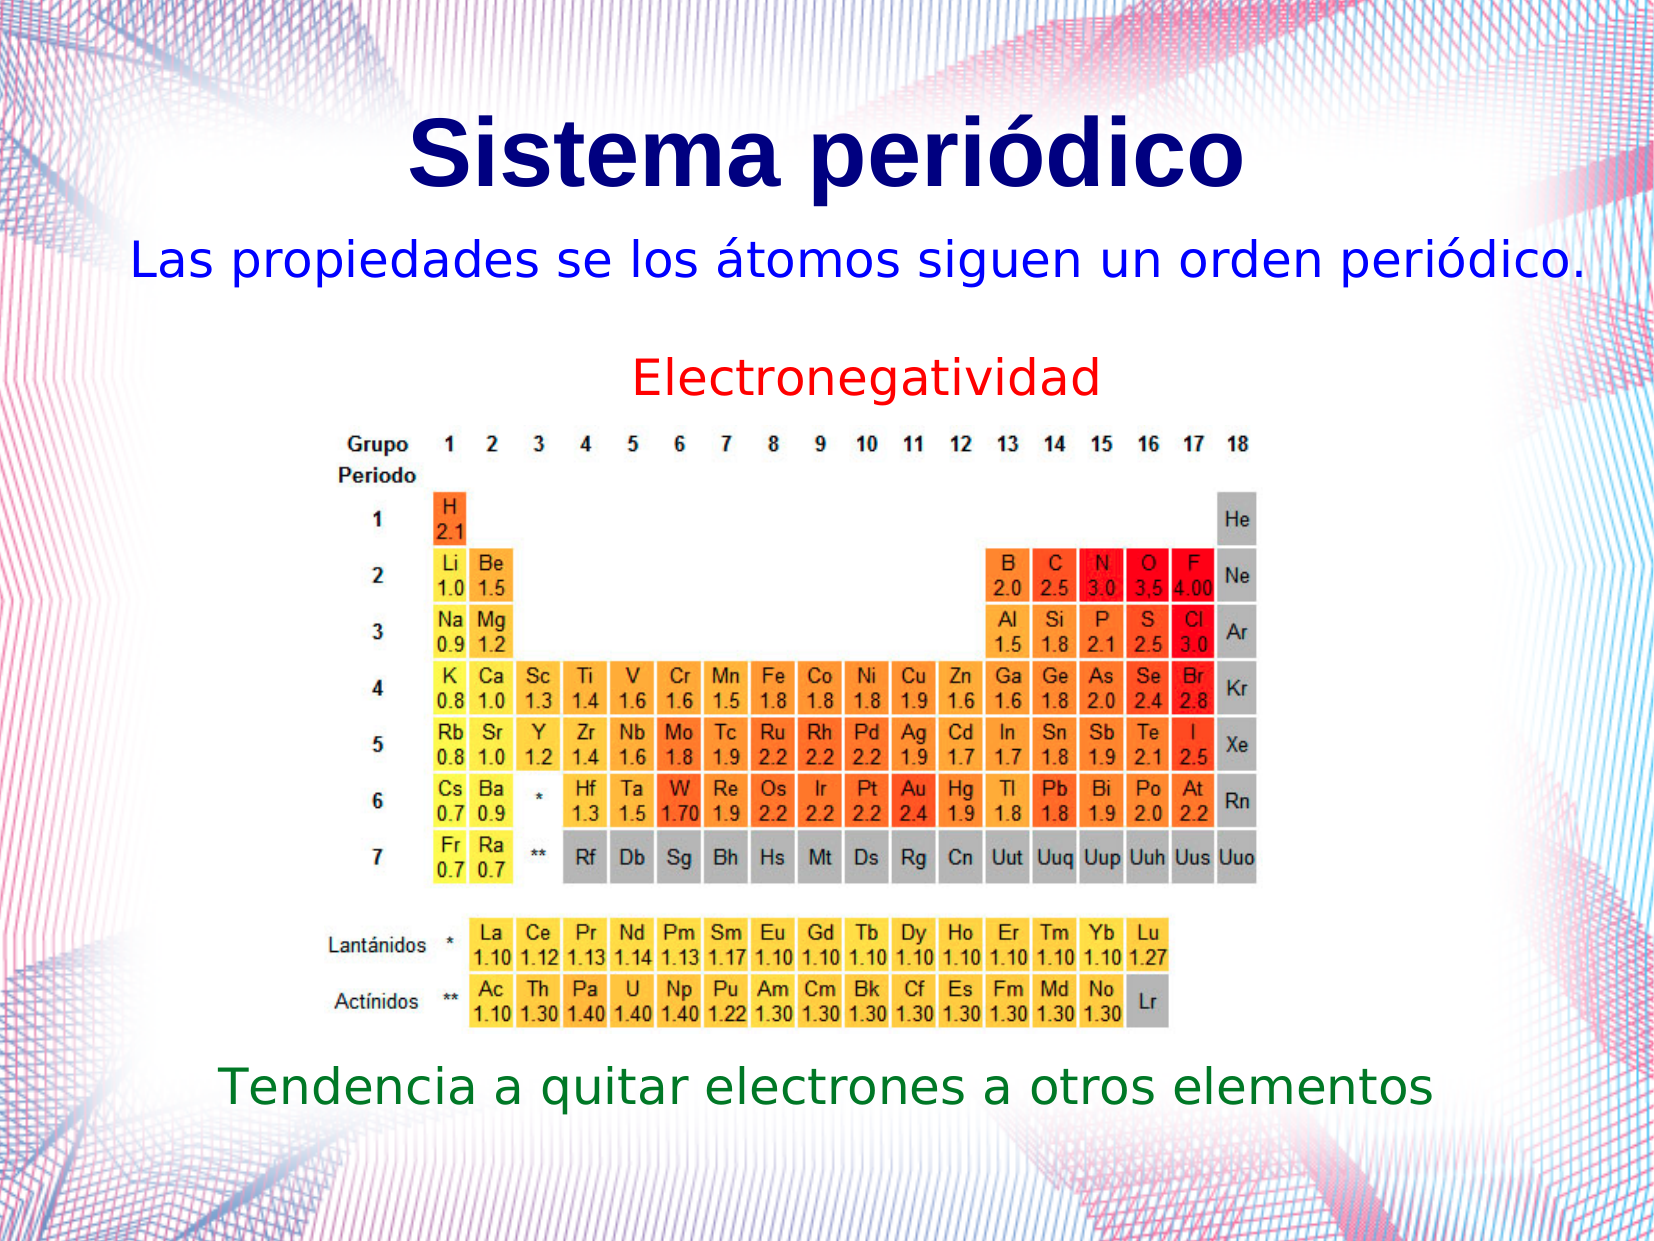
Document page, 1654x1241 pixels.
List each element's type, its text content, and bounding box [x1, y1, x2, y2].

picture [0, 0, 1654, 1241]
list Las propiedades se los átomos siguen un orden periódico. [59, 231, 1595, 296]
list Electronegatividad [561, 349, 1241, 414]
list Tendencia a quitar electrones a otros elementos [147, 1057, 1447, 1123]
title Sistema periódico [82, 49, 1571, 231]
